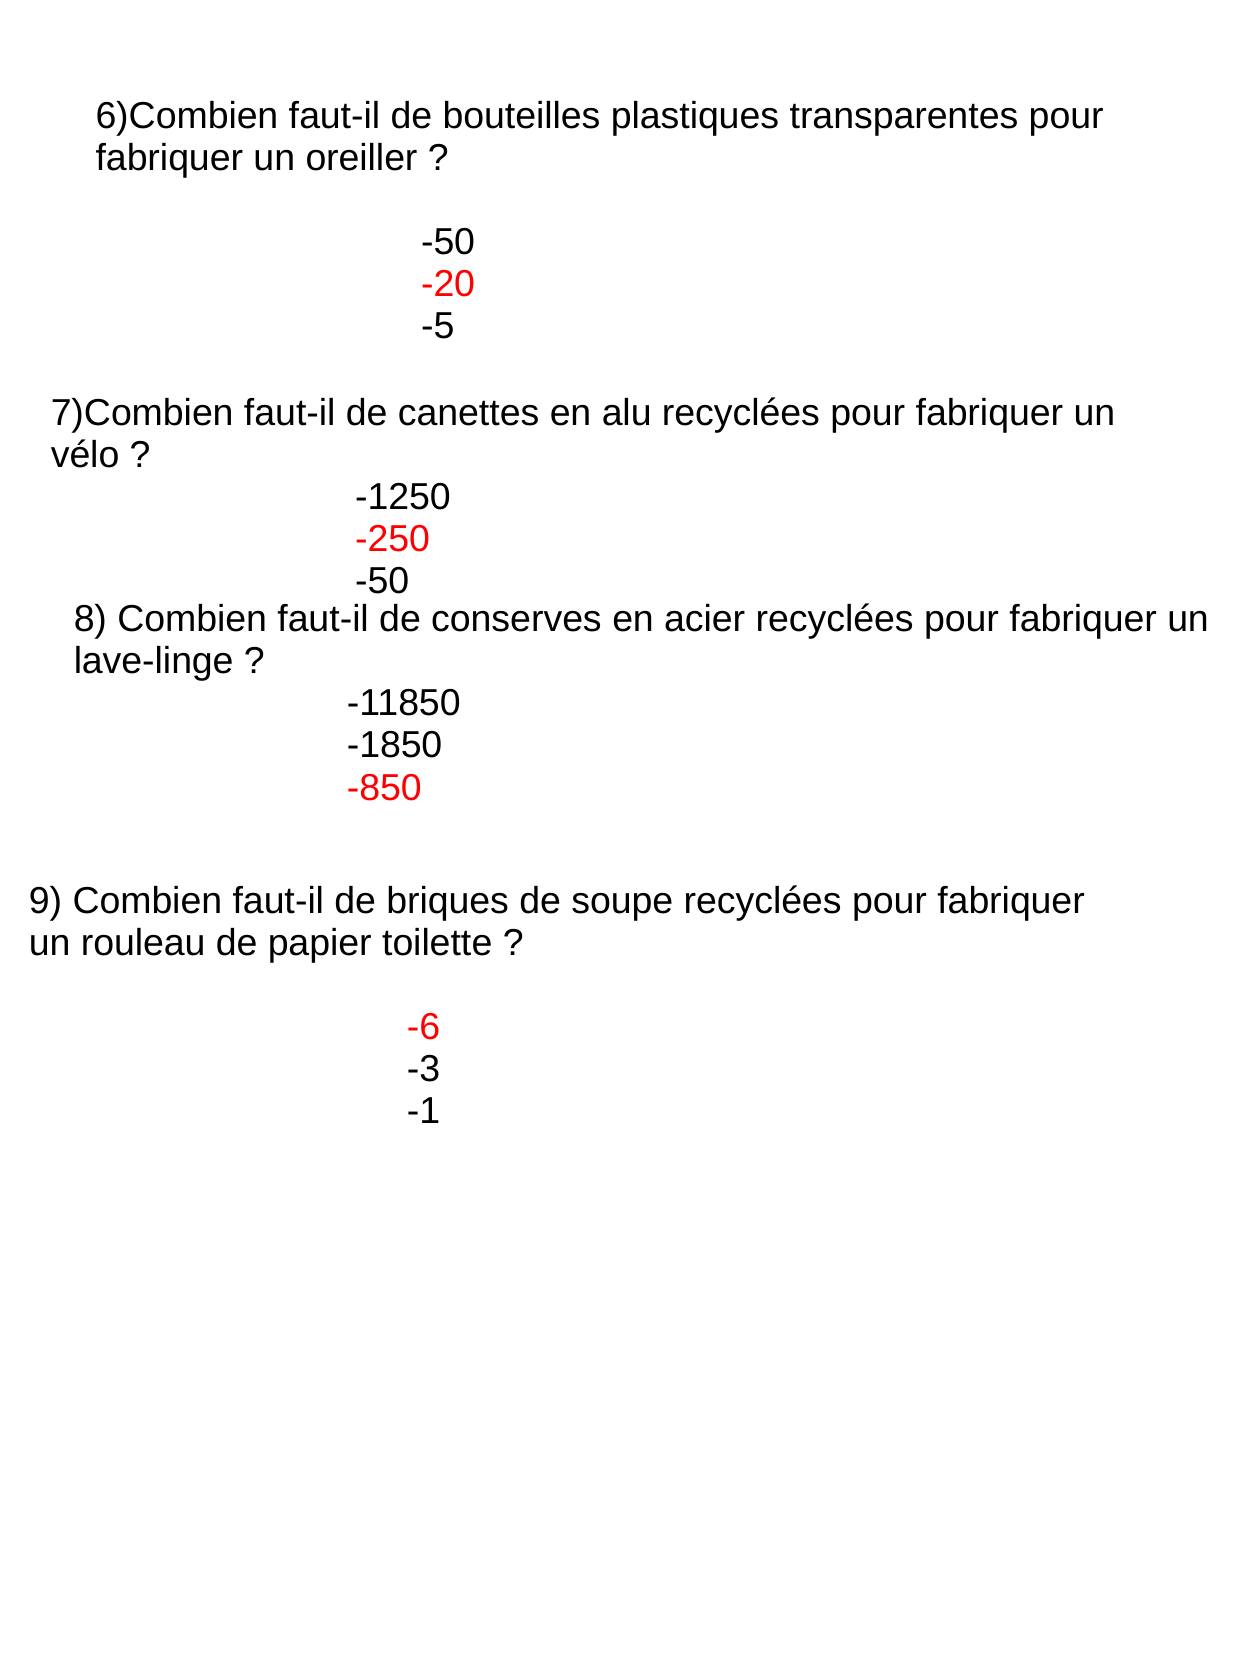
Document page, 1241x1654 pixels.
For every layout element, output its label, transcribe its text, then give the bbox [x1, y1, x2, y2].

text_box 9) Combien faut-il de briques de soupe recyclées pour fabriquer un rouleau de papier toilette ? -6 -3 -1 [14, 871, 1152, 1182]
text_box 7)Combien faut-il de canettes en alu recyclées pour fabriquer un vélo ? -1250 -250 -50 [36, 383, 1241, 567]
text_box 8) Combien faut-il de conserves en acier recyclées pour fabriquer un lave-linge ? -11850 -1850 -850 [59, 590, 1241, 816]
text_box 6)Combien faut-il de bouteilles plastiques transparentes pour fabriquer un oreiller ? -50 -20 -5 [80, 87, 1241, 355]
